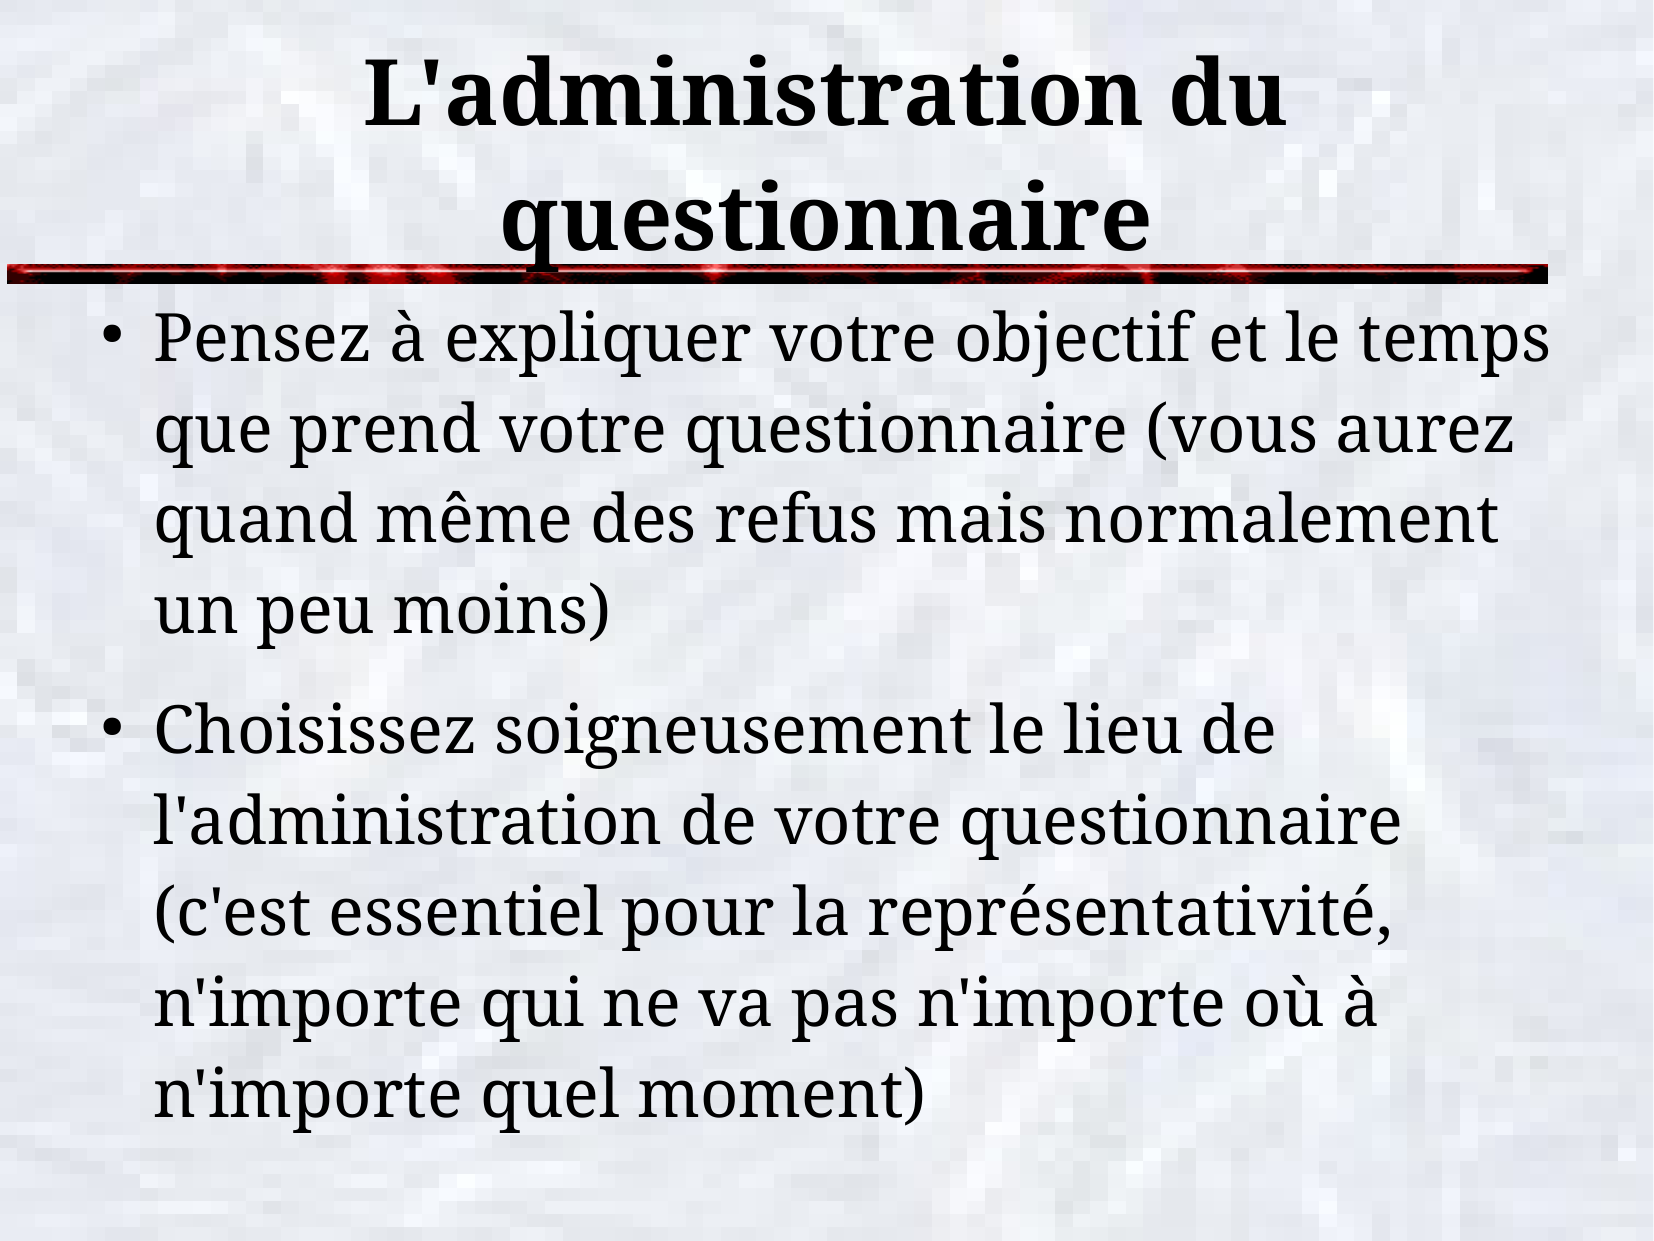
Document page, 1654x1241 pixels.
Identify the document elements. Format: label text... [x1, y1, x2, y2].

picture [0, 0, 1654, 1241]
list Pensez à expliquer votre objectif et le temps que prend votre questionnaire (vous aurez quand même des refus mais normalement un peu moins) Choisissez soigneusement le lieu de l'administration de votre questionnaire (c'est essentiel pour la représentativité, n'importe qui ne va pas n'importe où à n'importe quel moment) [82, 290, 1571, 1109]
title L'administration du questionnaire [82, 49, 1571, 257]
